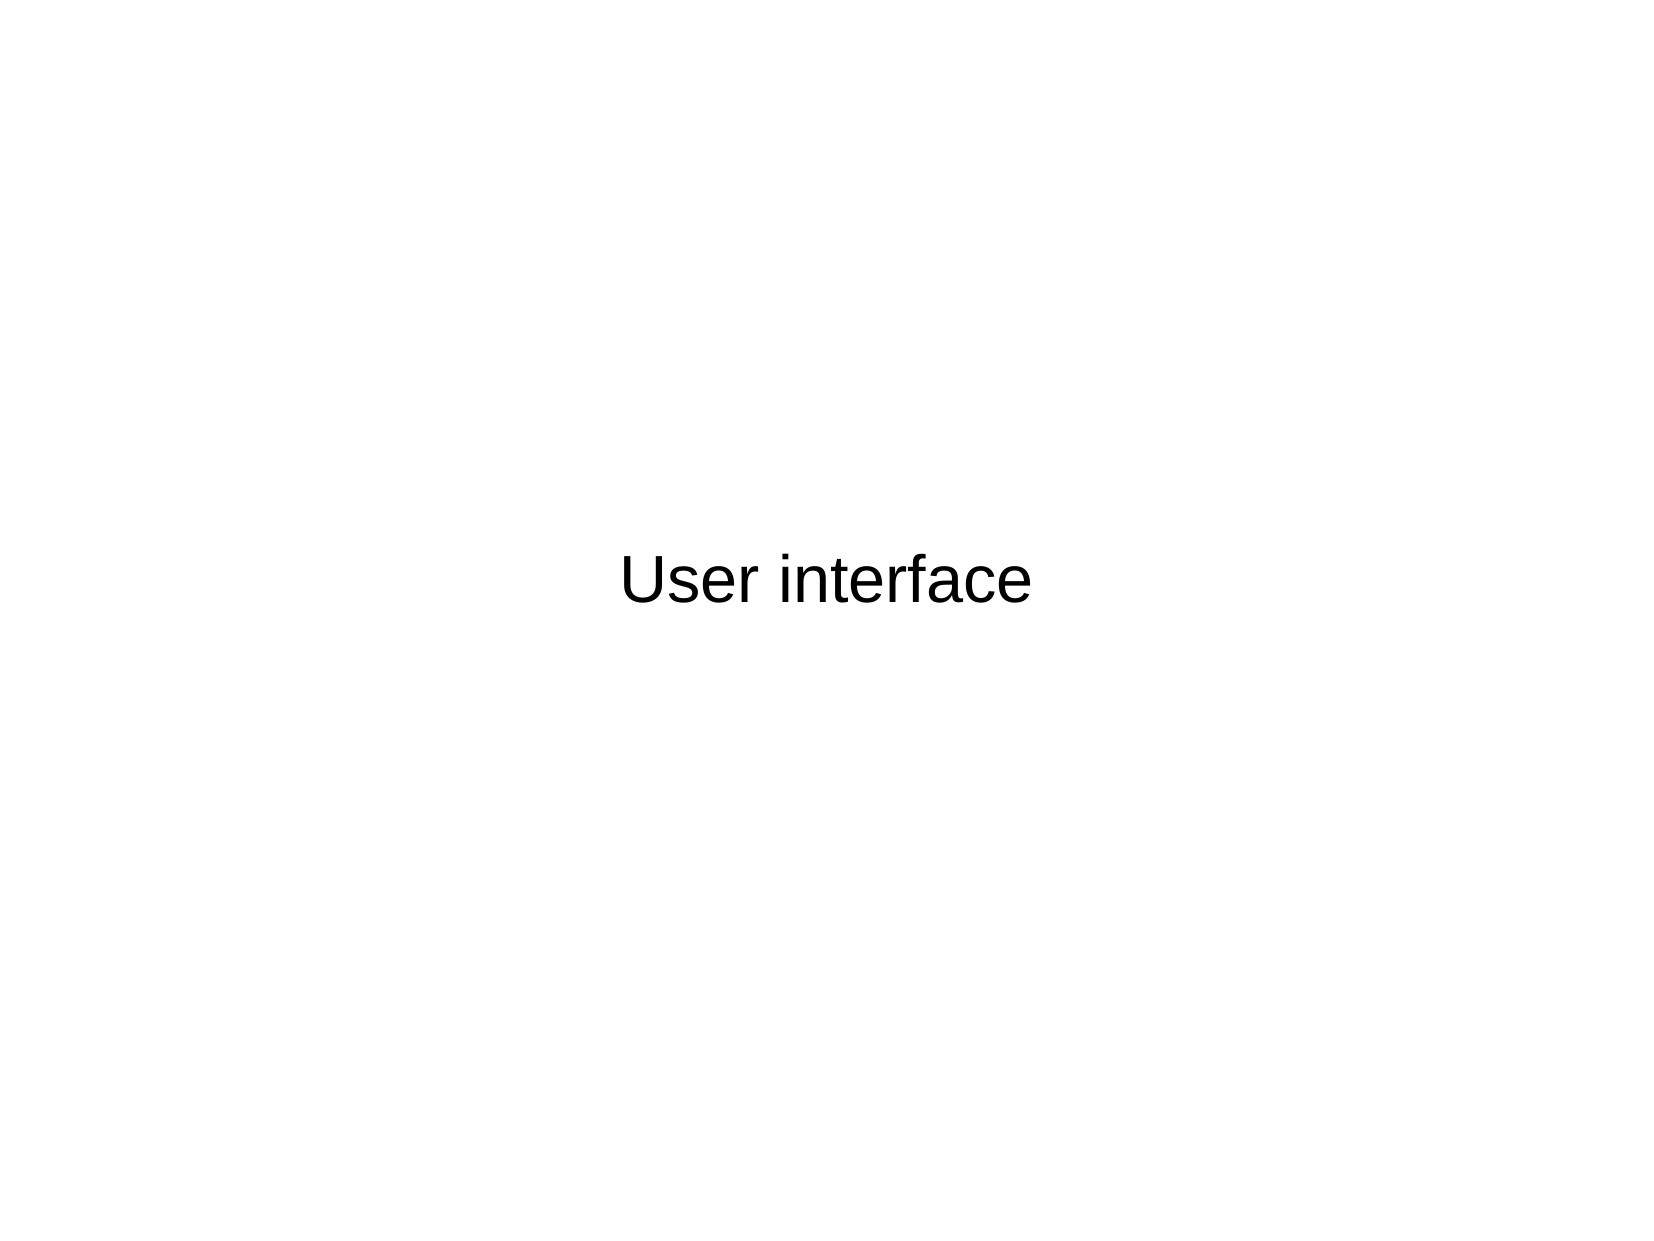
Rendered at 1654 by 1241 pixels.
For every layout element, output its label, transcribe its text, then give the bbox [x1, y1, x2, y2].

subtitle User interface [82, 49, 1571, 1109]
